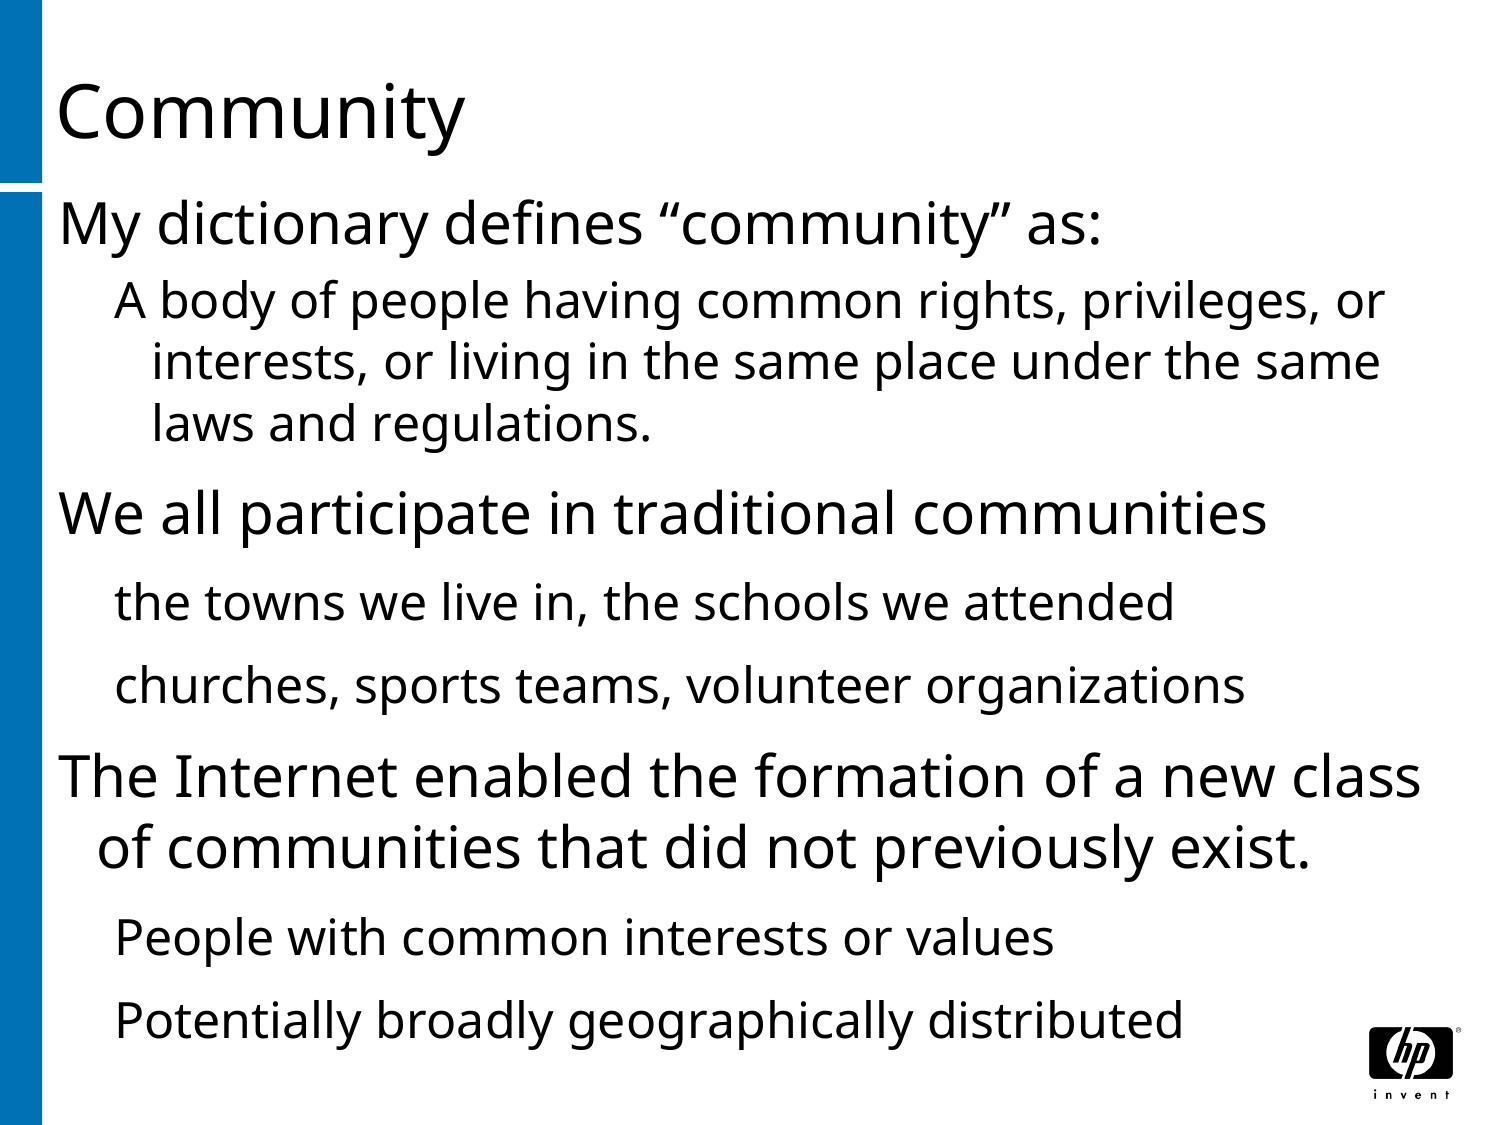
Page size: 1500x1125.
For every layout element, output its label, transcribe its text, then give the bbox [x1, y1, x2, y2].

picture [1369, 1055, 1461, 1099]
list My dictionary defines “community” as: A body of people having common rights, privileges, or interests, or living in the same place under the same laws and regulations. We all participate in traditional communities the towns we live in, the schools we attended churches, sports teams, volunteer organizations The Internet enabled the formation of a new class of communities that did not previously exist. People with common interests or values Potentially broadly geographically distributed [58, 187, 1463, 1055]
title Community [55, 31, 1259, 167]
